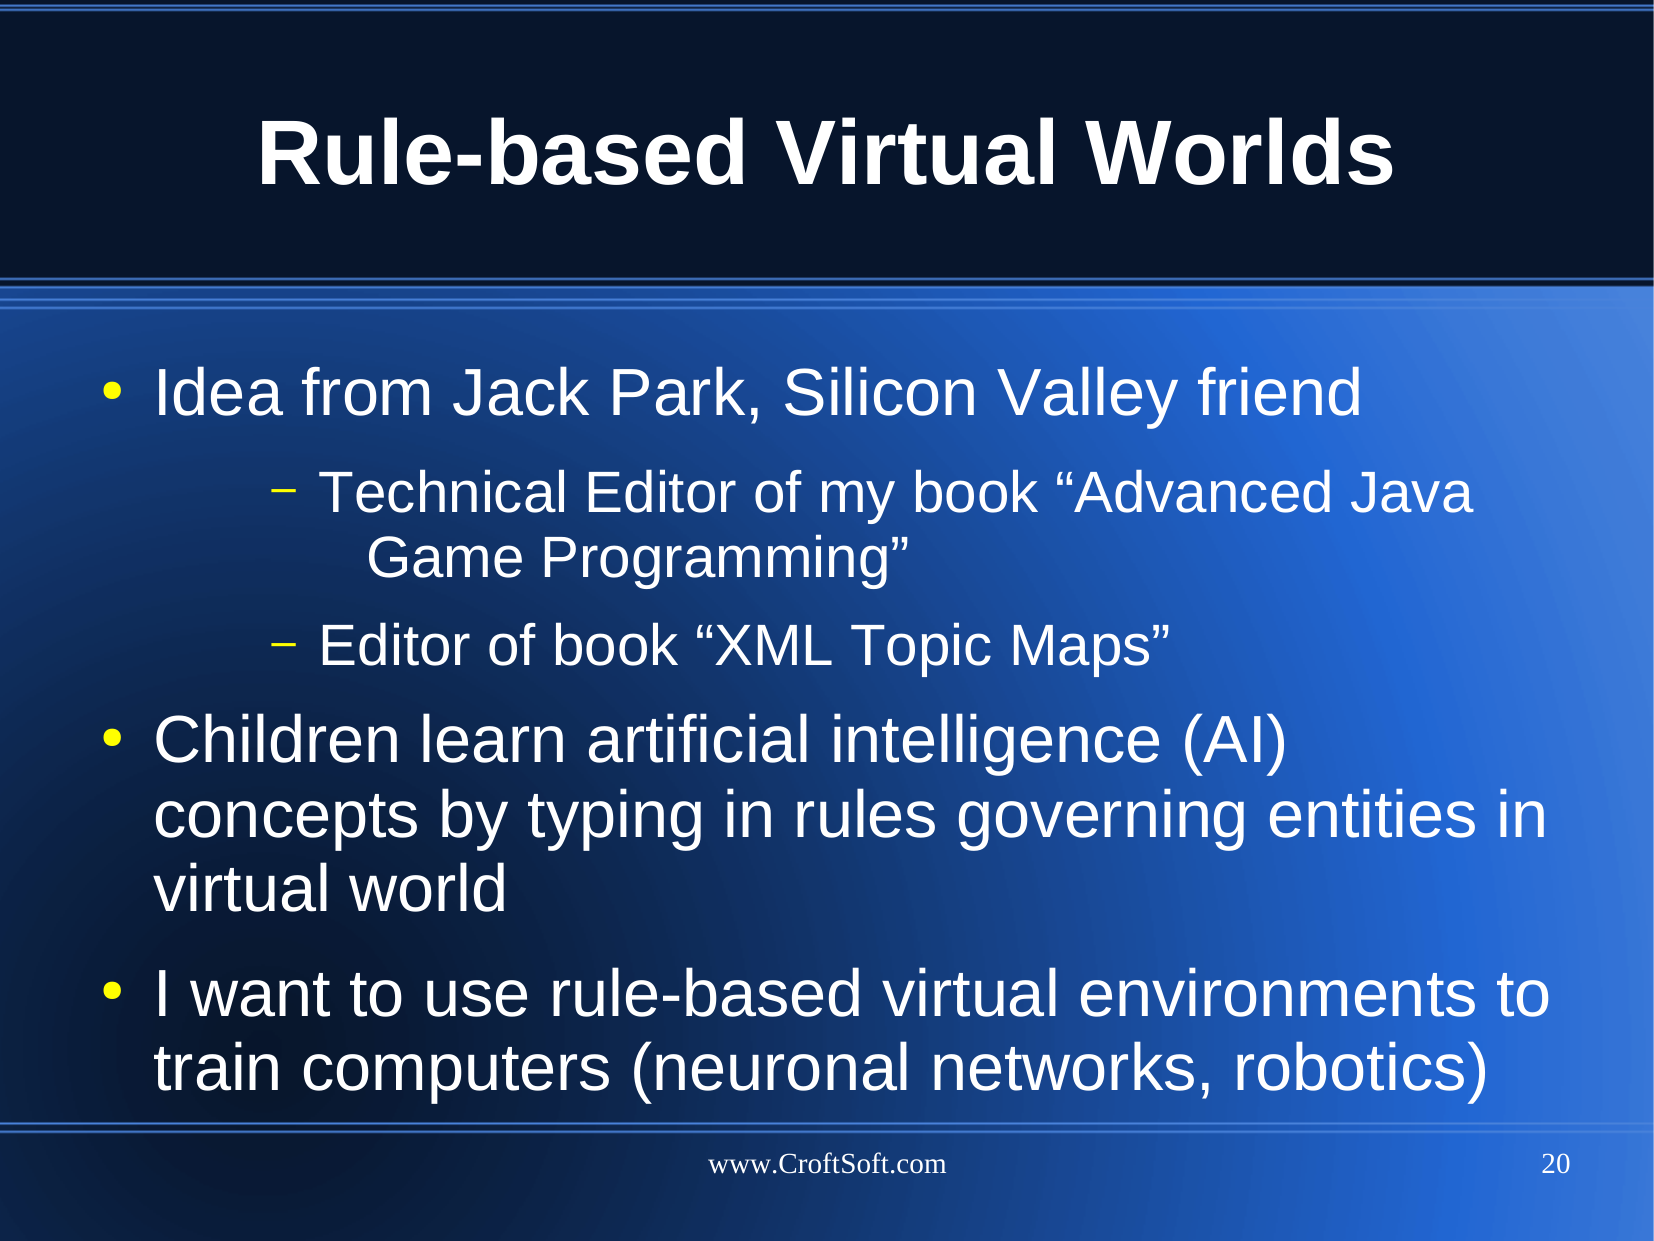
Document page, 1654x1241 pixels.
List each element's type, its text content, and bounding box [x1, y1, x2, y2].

list Idea from Jack Park, Silicon Valley friend Technical Editor of my book “Advanced Java Game Programming” Editor of book “XML Topic Maps” Children learn artificial intelligence (AI) concepts by typing in rules governing entities in virtual world I want to use rule-based virtual environments to train computers (neuronal networks, robotics) [82, 355, 1571, 1105]
title Rule-based Virtual Worlds [82, 49, 1571, 257]
picture [0, 0, 1654, 1241]
